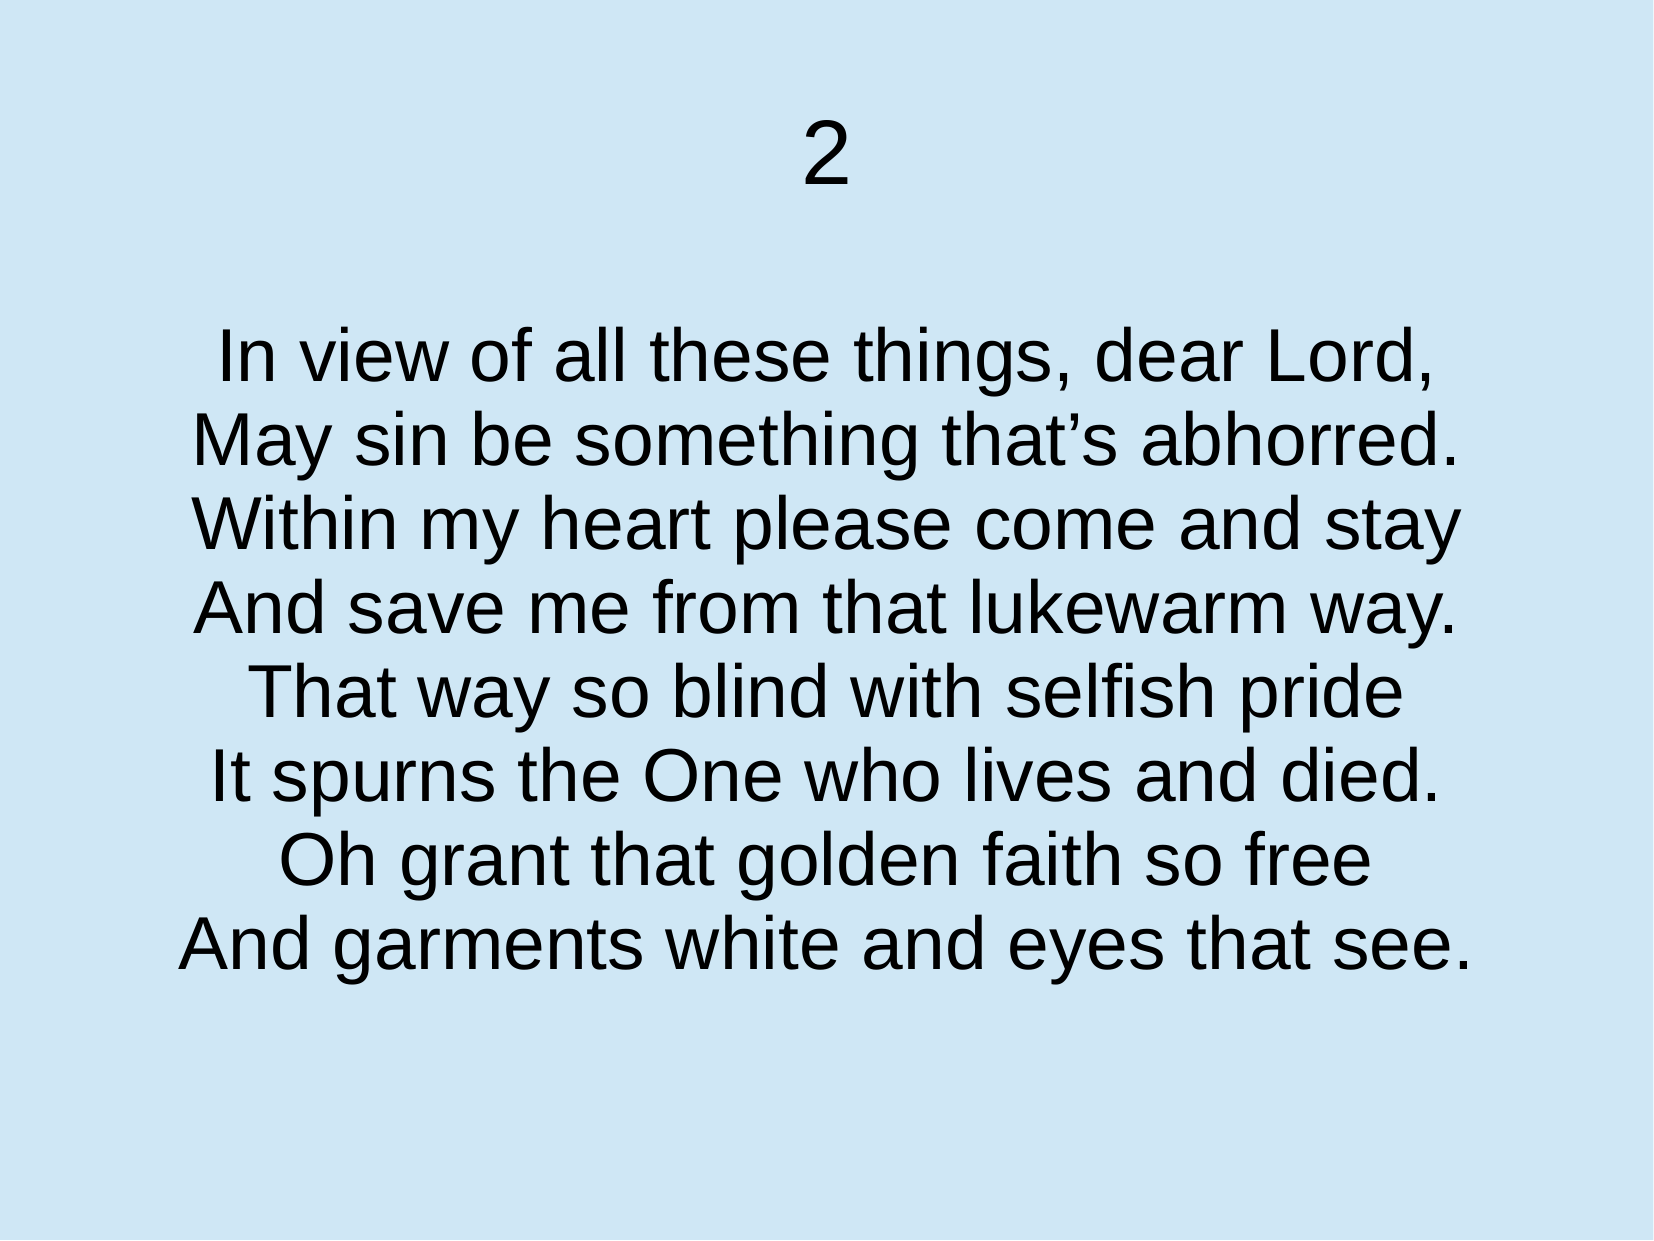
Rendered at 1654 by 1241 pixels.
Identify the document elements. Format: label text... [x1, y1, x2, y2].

subtitle In view of all these things, dear Lord, May sin be something that’s abhorred. Within my heart please come and stay And save me from that lukewarm way. That way so blind with selfish pride It spurns the One who lives and died. Oh grant that golden faith so free And garments white and eyes that see. [82, 290, 1571, 1010]
title 2 [82, 49, 1571, 257]
